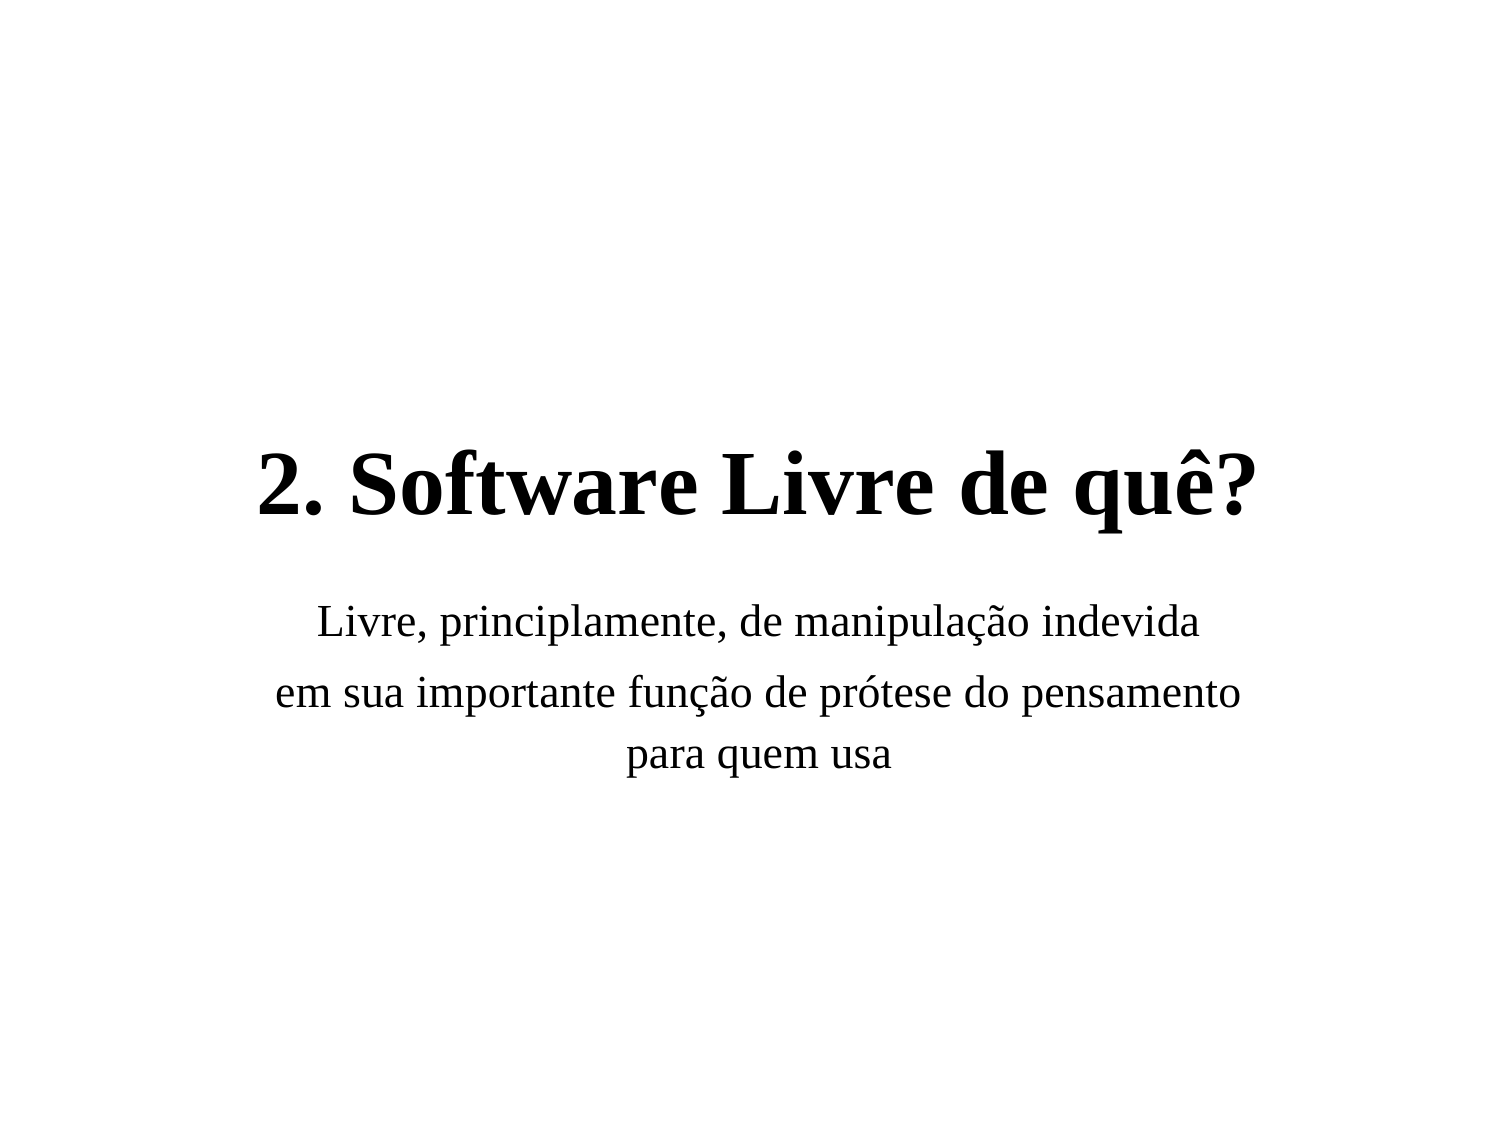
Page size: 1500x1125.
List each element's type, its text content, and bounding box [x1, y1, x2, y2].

title 2. Software Livre de quê? Livre, principlamente, de manipulação indevida em sua importante função de prótese do pensamento para quem usa [95, 415, 1424, 776]
